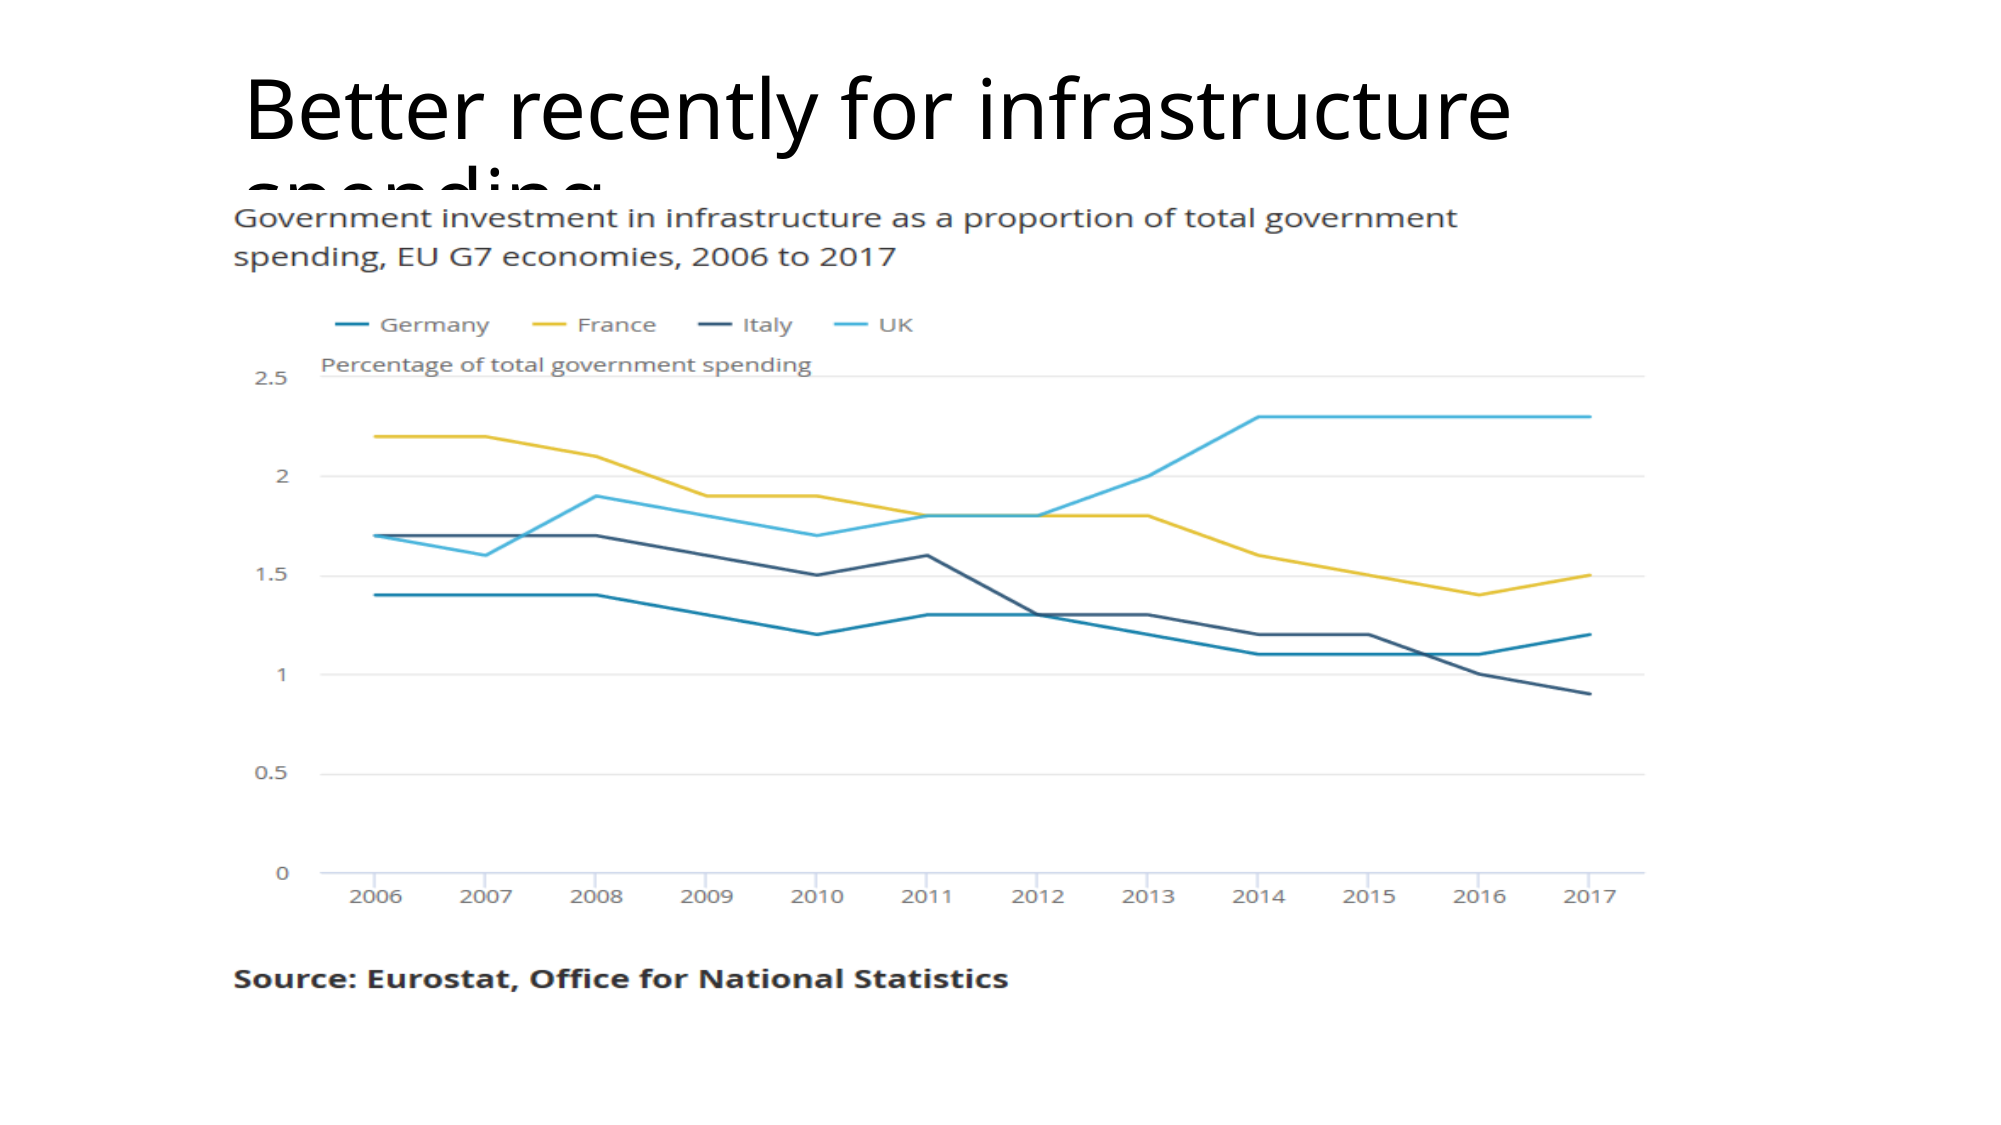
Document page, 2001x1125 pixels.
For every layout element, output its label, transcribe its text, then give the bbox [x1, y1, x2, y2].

picture [203, 190, 1801, 1014]
title Better recently for infrastructure spending [228, 59, 1813, 169]
